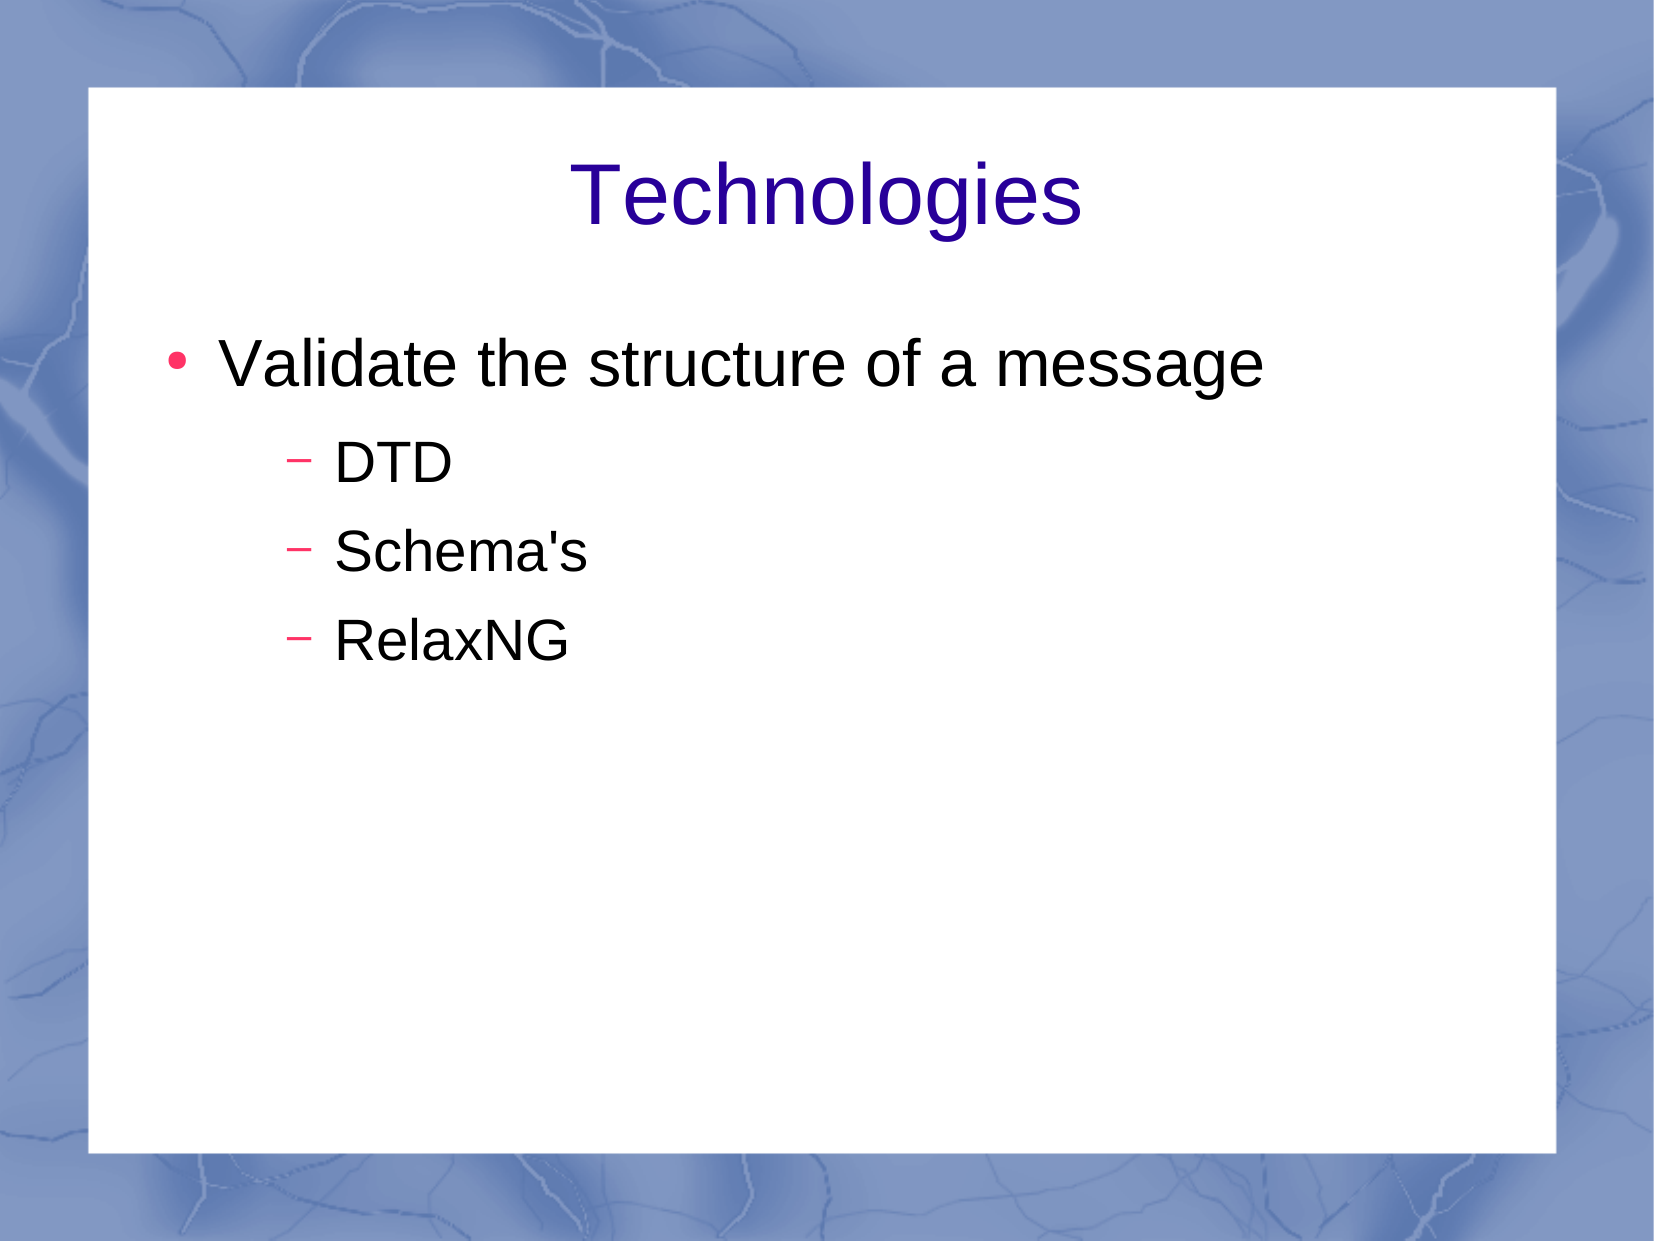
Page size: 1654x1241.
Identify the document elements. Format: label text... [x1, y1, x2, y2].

picture [0, 0, 1654, 1241]
list Validate the structure of a message DTD Schema's RelaxNG [147, 325, 1506, 1232]
title Technologies [118, 90, 1536, 298]
